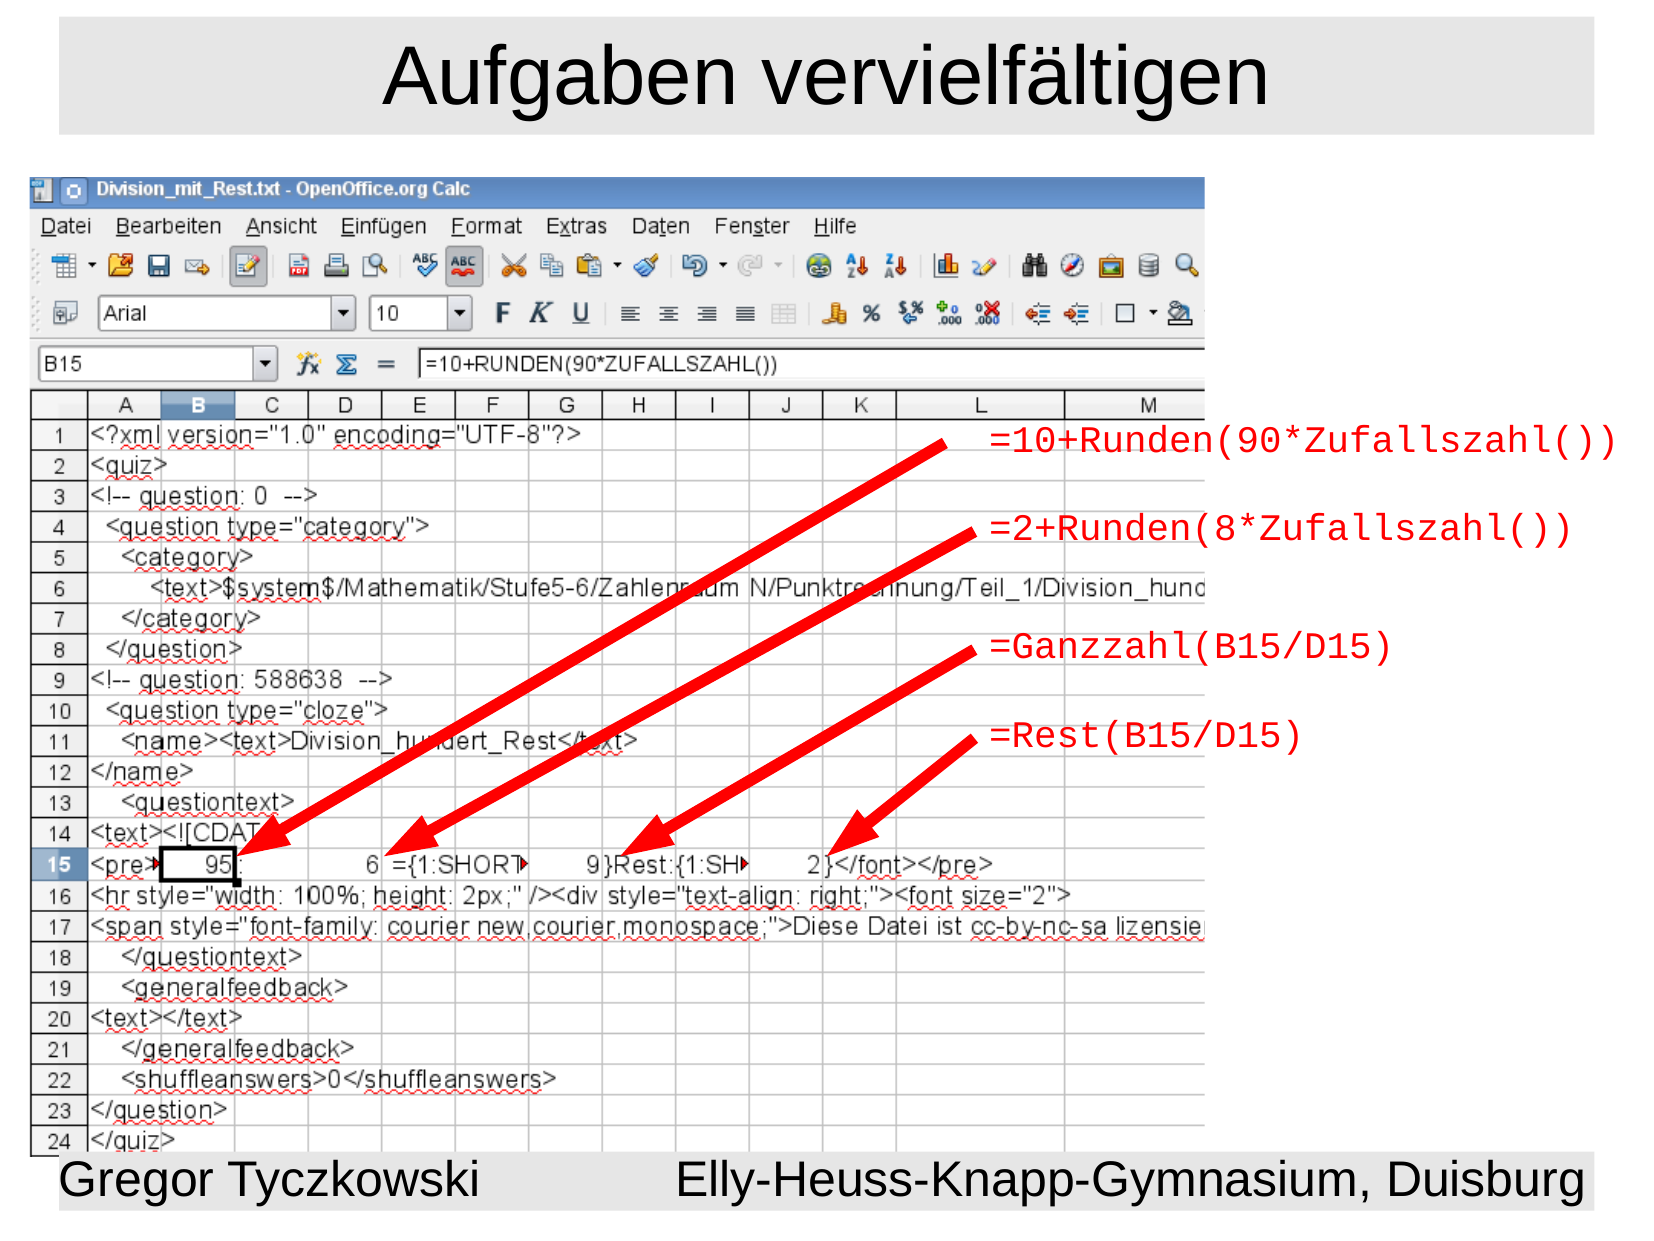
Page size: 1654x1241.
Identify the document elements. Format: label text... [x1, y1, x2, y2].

text_box =Rest(B15/D15) [974, 708, 1654, 798]
text_box =Ganzzahl(B15/D15) [974, 620, 1625, 680]
text_box =10+Runden(90*Zufallszahl()) [974, 413, 1654, 471]
text_box =2+Runden(8*Zufallszahl()) [974, 501, 1654, 562]
list Gregor Tyczkowski Elly-Heuss-Knapp-Gymnasium, Duisburg [59, 1151, 1595, 1211]
picture [29, 177, 1205, 1157]
title Aufgaben vervielfältigen [59, 16, 1595, 135]
